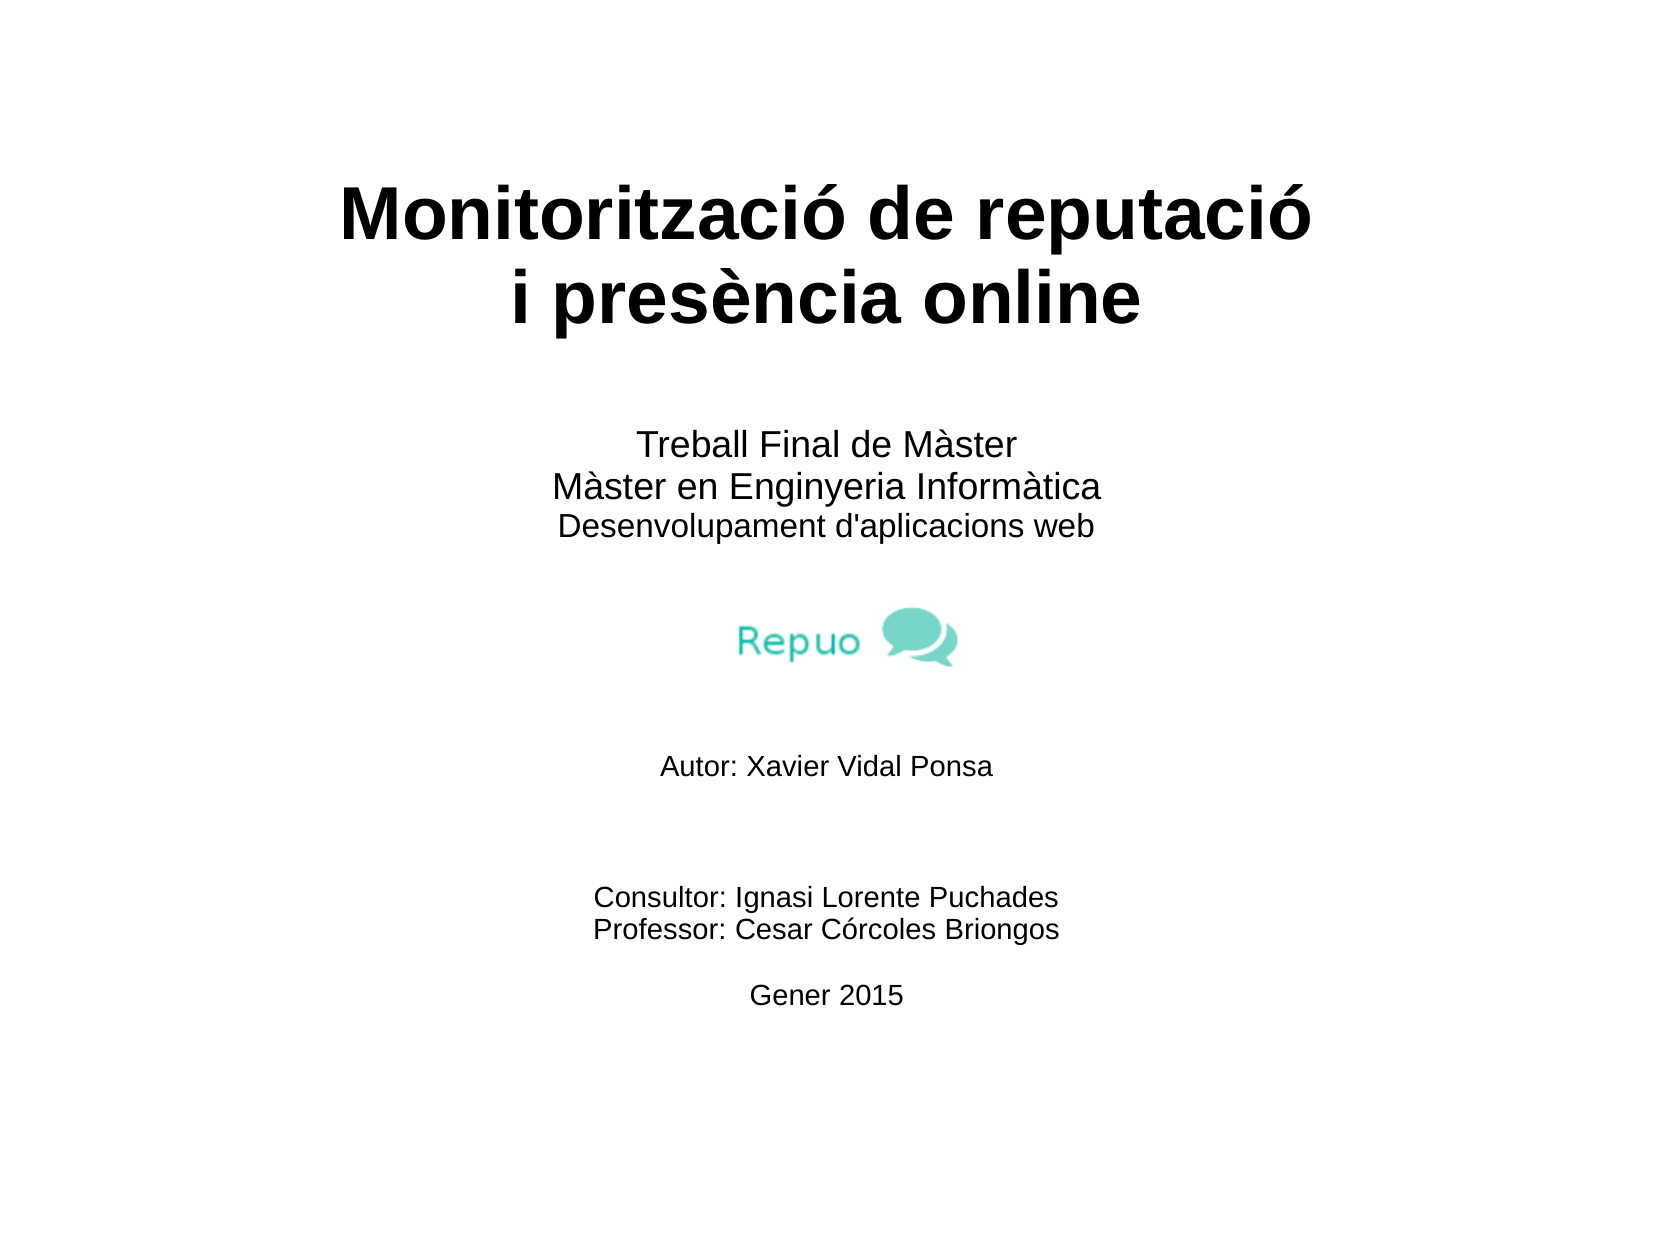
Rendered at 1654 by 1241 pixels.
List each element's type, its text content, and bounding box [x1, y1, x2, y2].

picture [719, 580, 970, 698]
subtitle Monitorització de reputació i presència online Treball Final de Màster Màster en Enginyeria Informàtica Desenvolupament d'aplicacions web Autor: Xavier Vidal Ponsa Consultor: Ignasi Lorente Puchades Professor: Cesar Córcoles Briongos Gener 2015 [82, 87, 1571, 1013]
